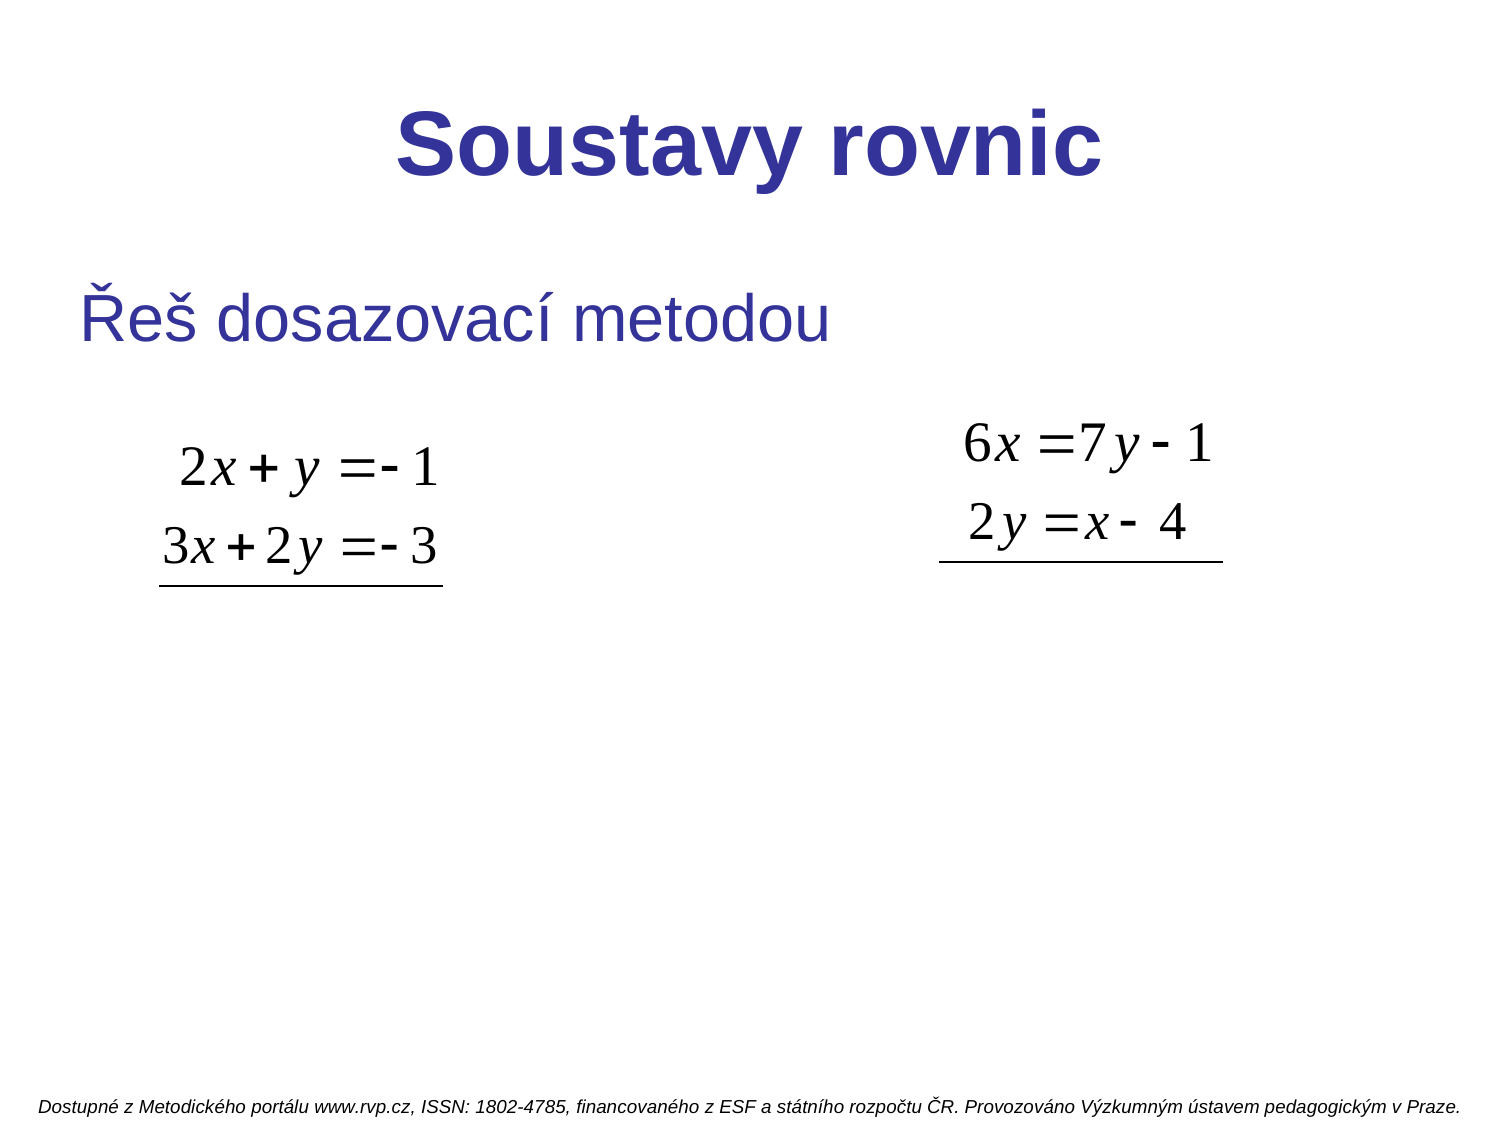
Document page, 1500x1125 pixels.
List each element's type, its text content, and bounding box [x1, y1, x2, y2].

text_box Dostupné z Metodického portálu www.rvp.cz, ISSN: 1802-4785, financovaného z ESF a státního rozpočtu ČR. Provozováno Výzkumným ústavem pedagogickým v Praze. [23, 1087, 1476, 1125]
chart [155, 513, 443, 587]
chart [960, 489, 1198, 561]
chart [955, 408, 1218, 486]
text_box [171, 432, 443, 510]
title Soustavy rovnic [75, 45, 1426, 233]
text_box Řeš dosazovací metodou [64, 267, 1117, 363]
